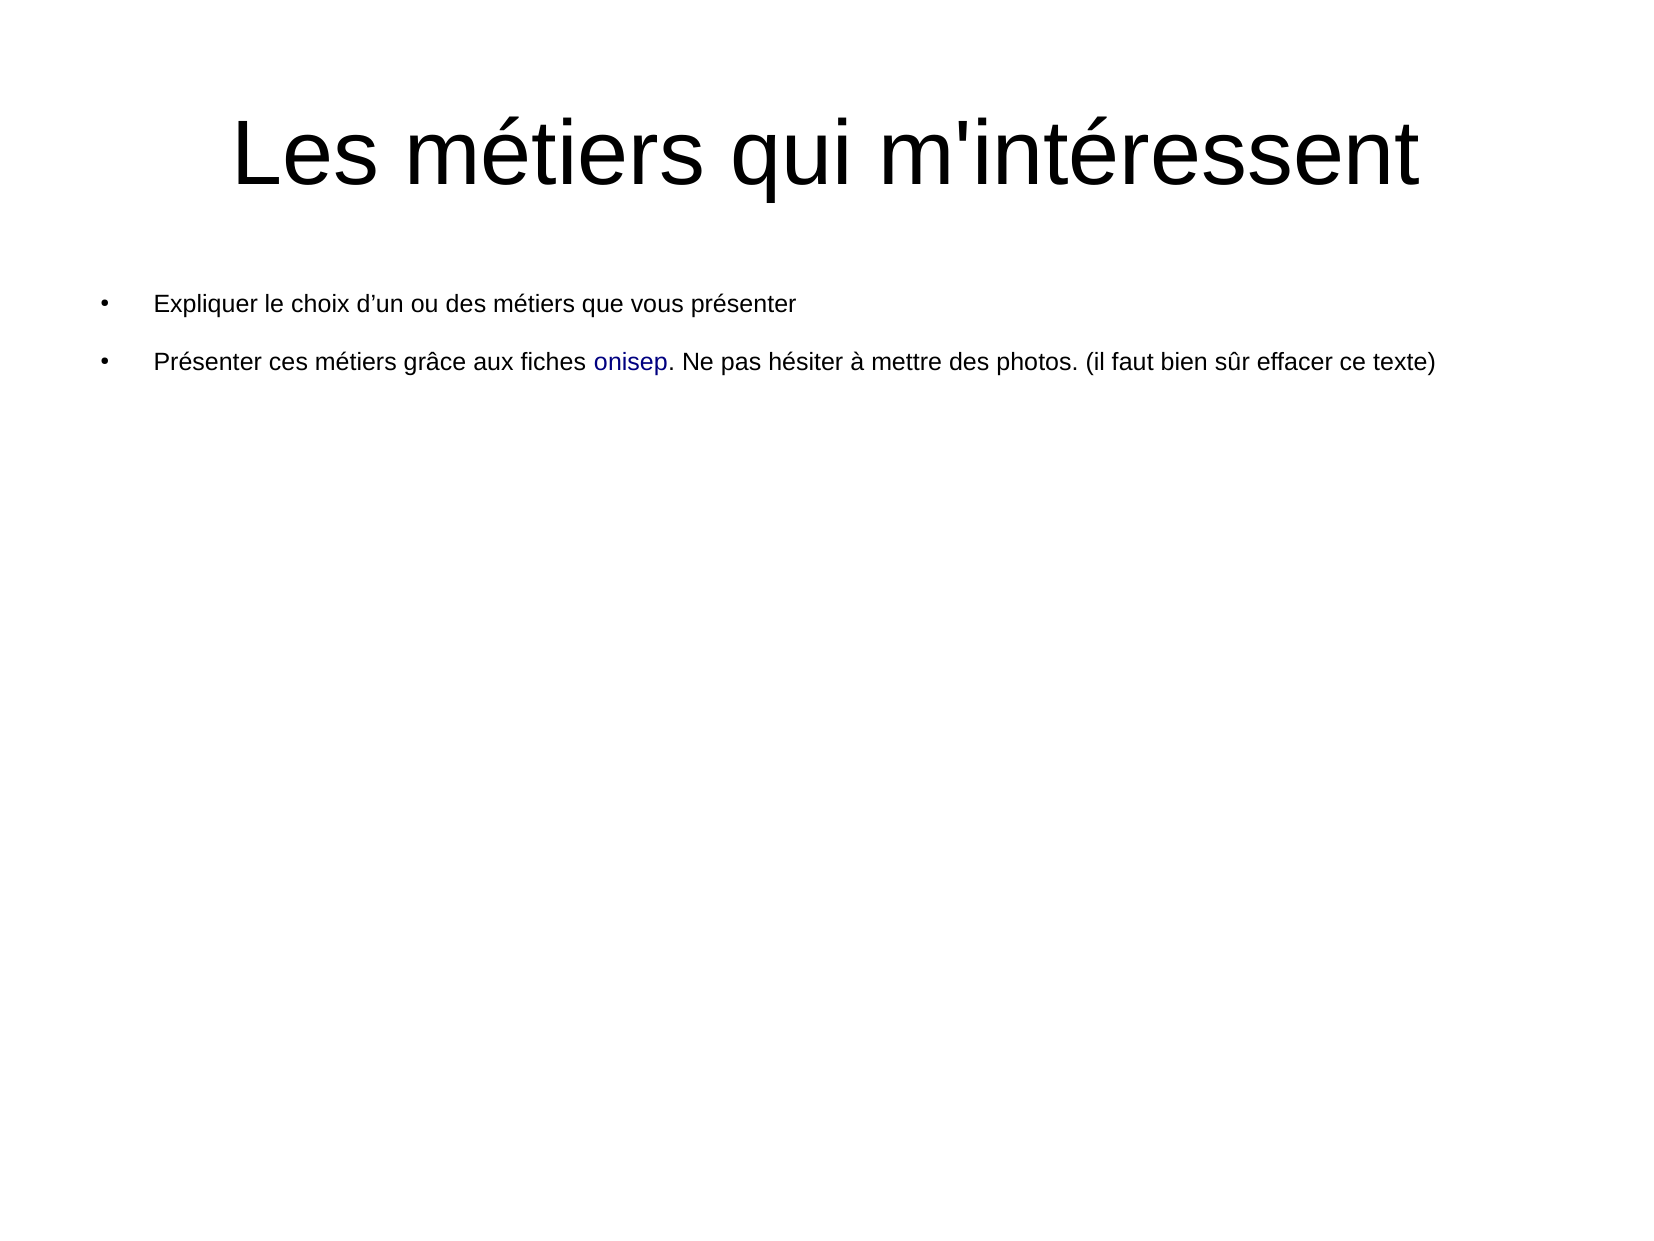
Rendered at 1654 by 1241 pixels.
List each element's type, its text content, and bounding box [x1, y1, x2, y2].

title Les métiers qui m'intéressent [82, 49, 1571, 257]
list Expliquer le choix d’un ou des métiers que vous présenter Présenter ces métiers grâce aux fiches onisep. Ne pas hésiter à mettre des photos. (il faut bien sûr effacer ce texte) [82, 290, 1571, 1109]
